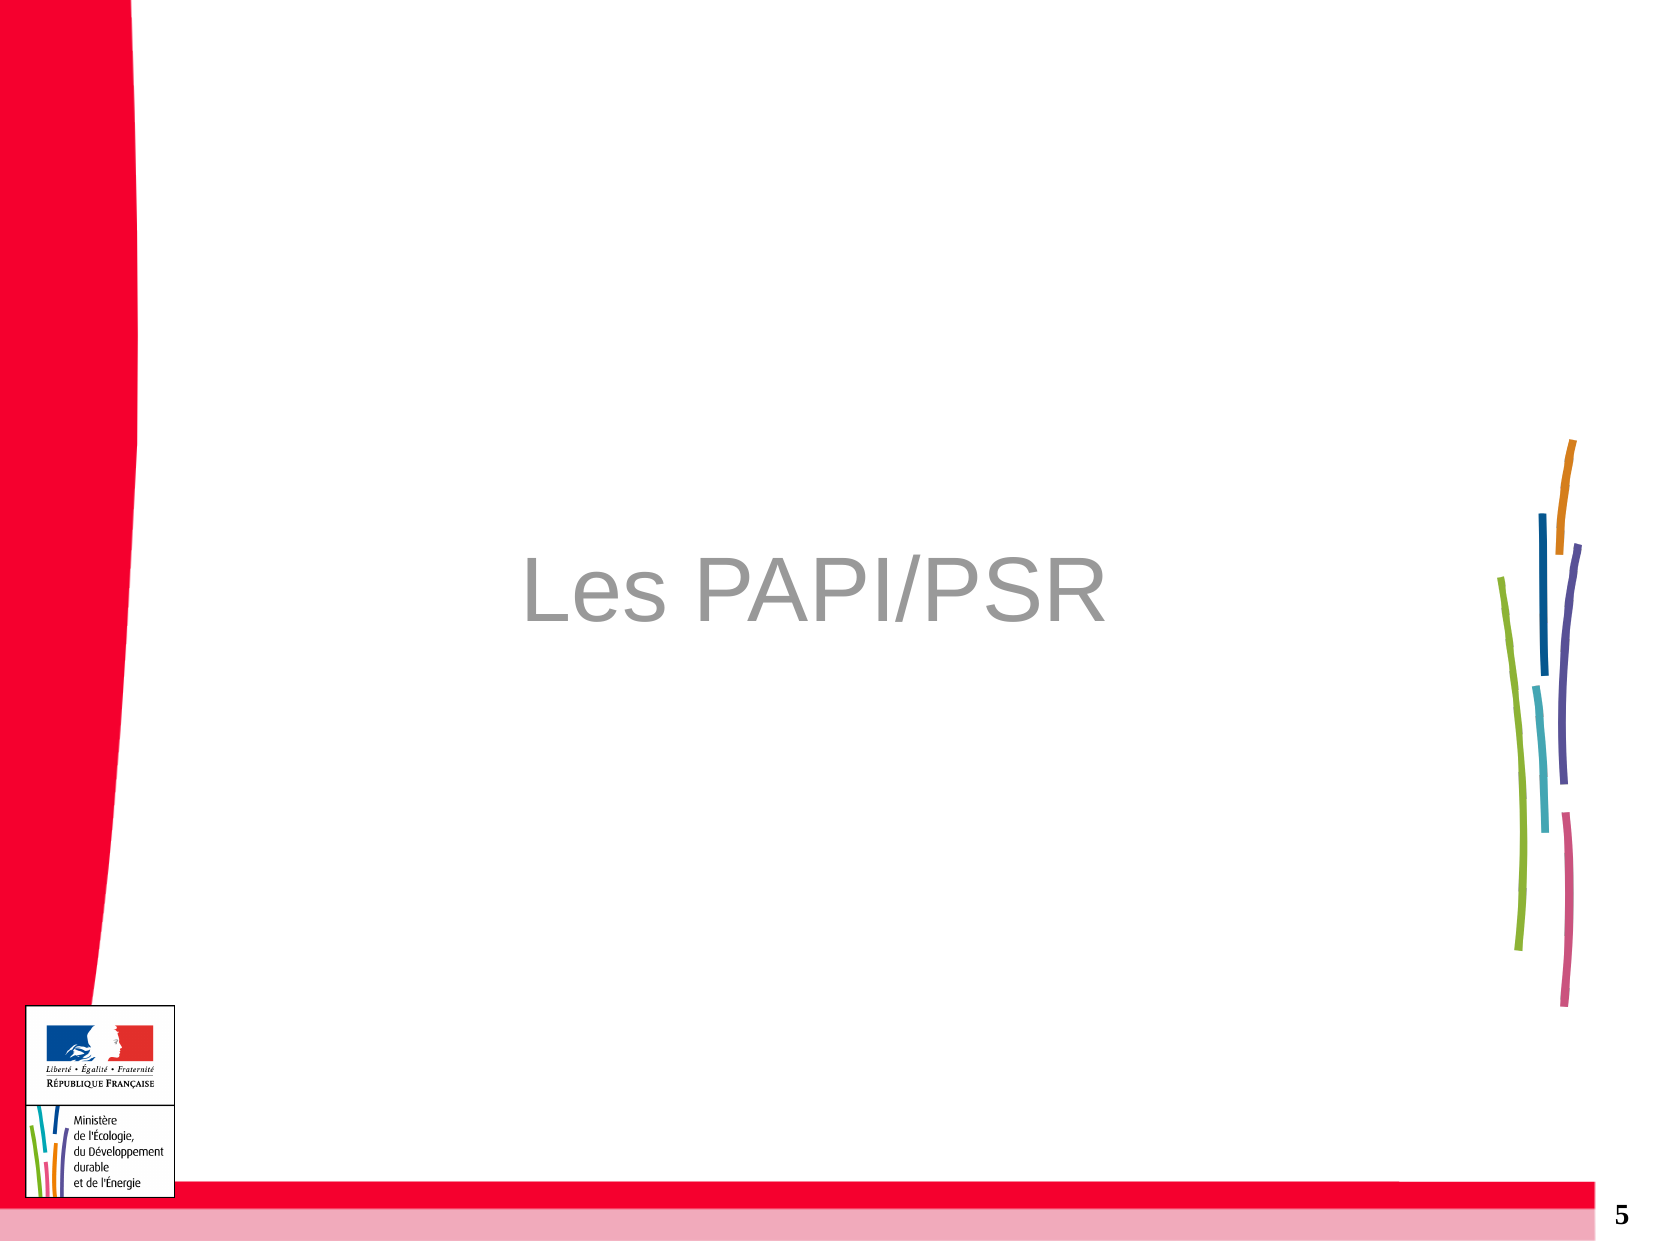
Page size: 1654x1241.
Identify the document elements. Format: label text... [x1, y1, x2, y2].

picture [0, 0, 1654, 1241]
title Les PAPI/PSR [149, 500, 1481, 681]
